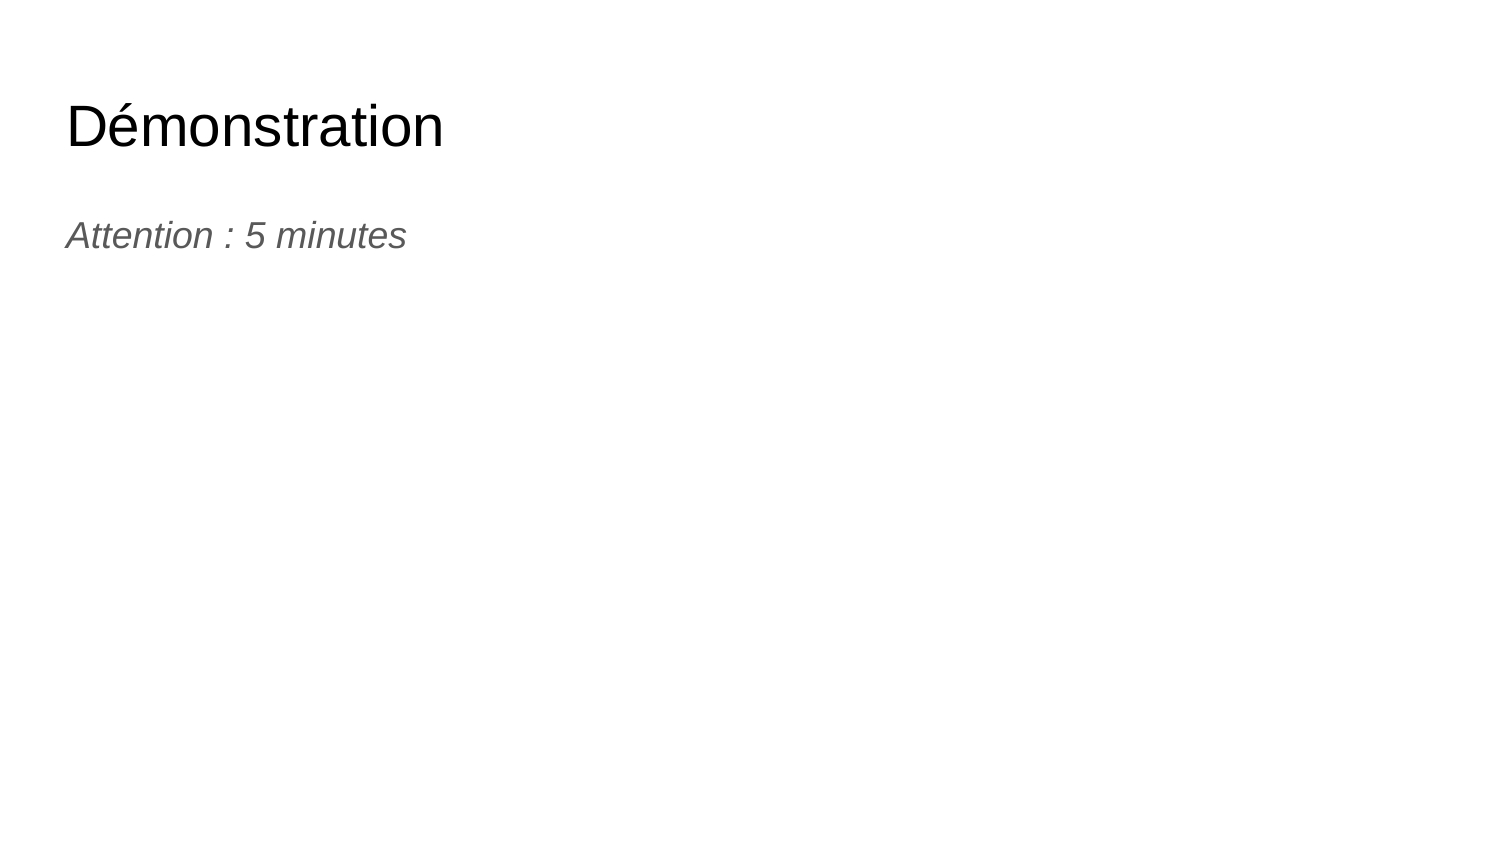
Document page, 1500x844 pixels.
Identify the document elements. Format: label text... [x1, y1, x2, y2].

list Attention : 5 minutes [51, 189, 1449, 750]
title Démonstration [51, 72, 1449, 167]
